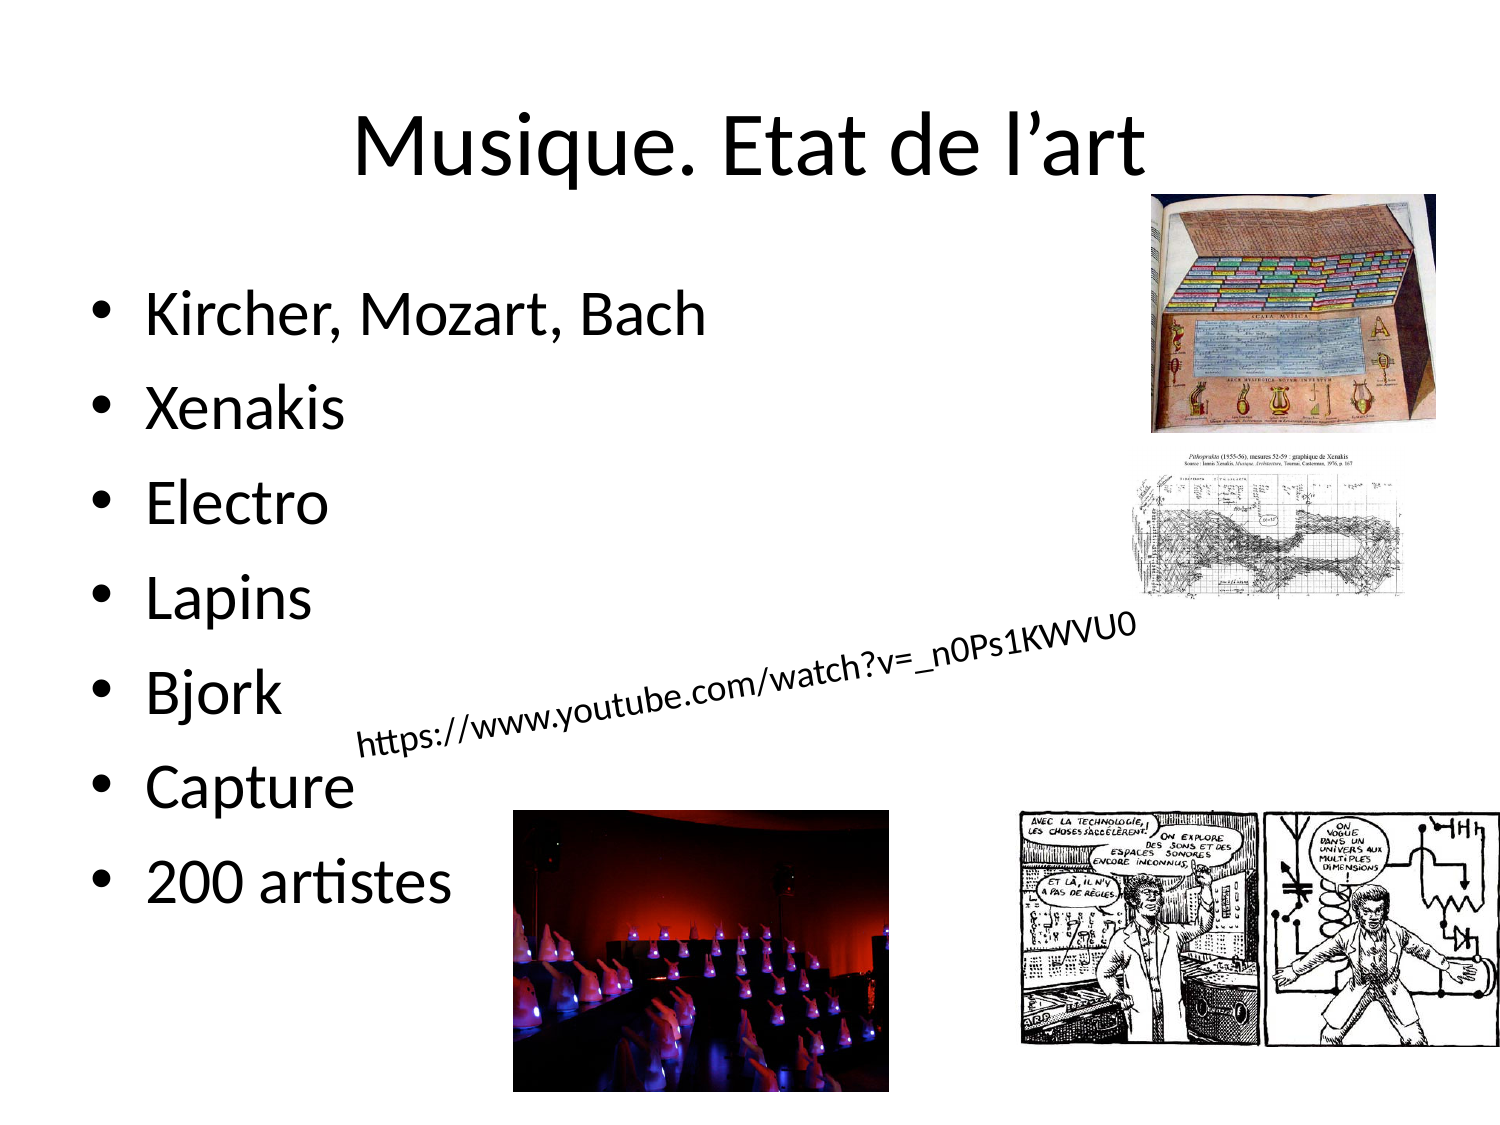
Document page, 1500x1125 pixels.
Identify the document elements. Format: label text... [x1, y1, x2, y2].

title Musique. Etat de l’art [75, 45, 1426, 233]
picture [1151, 194, 1436, 433]
picture [1128, 446, 1405, 600]
picture [513, 810, 889, 1092]
picture [1015, 810, 1500, 1047]
list Kircher, Mozart, Bach Xenakis Electro Lapins Bjork Capture 200 artistes [75, 262, 1426, 1005]
text_box https://www.youtube.com/watch?v=_n0Ps1KWVU0 [336, 586, 1157, 777]
